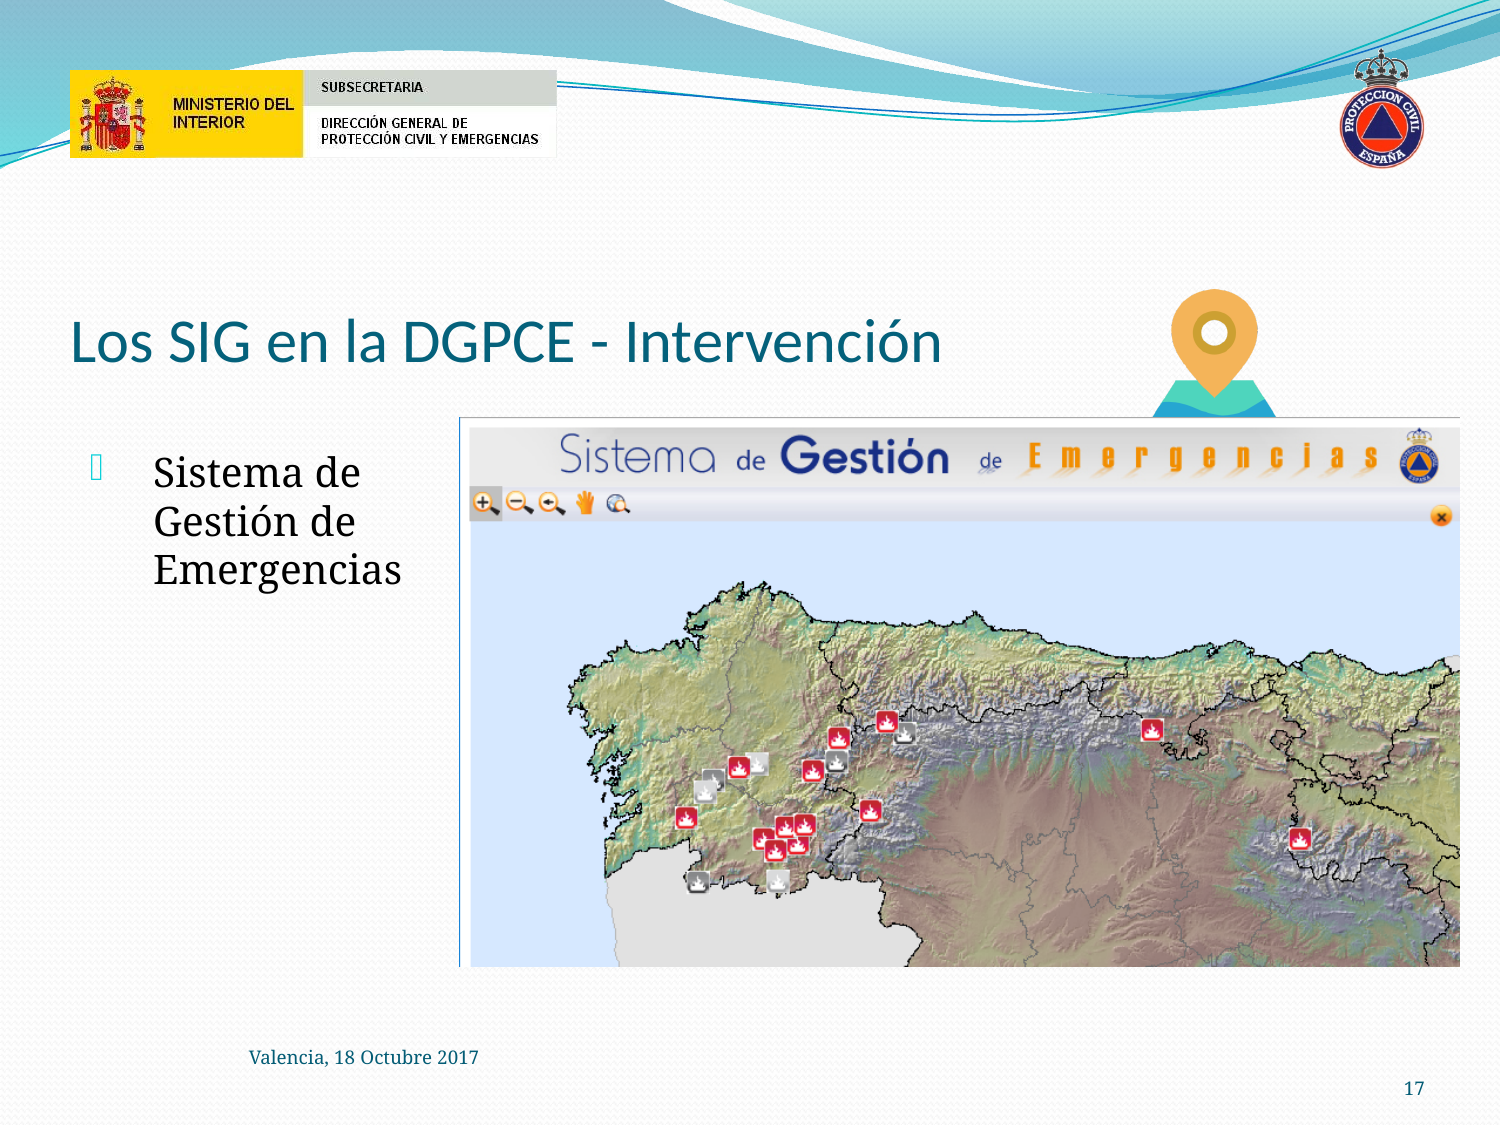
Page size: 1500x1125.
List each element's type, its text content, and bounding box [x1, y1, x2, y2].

list Sistema de Gestión de Emergencias [75, 439, 459, 919]
slide_number <number> [1299, 1042, 1425, 1103]
picture [0, 0, 1500, 1125]
title Los SIG en la DGPCE - Intervención [70, 187, 1421, 375]
picture [24, 147, 50, 156]
slide_number Valencia, 18 Octubre 2017 [249, 1023, 507, 1068]
